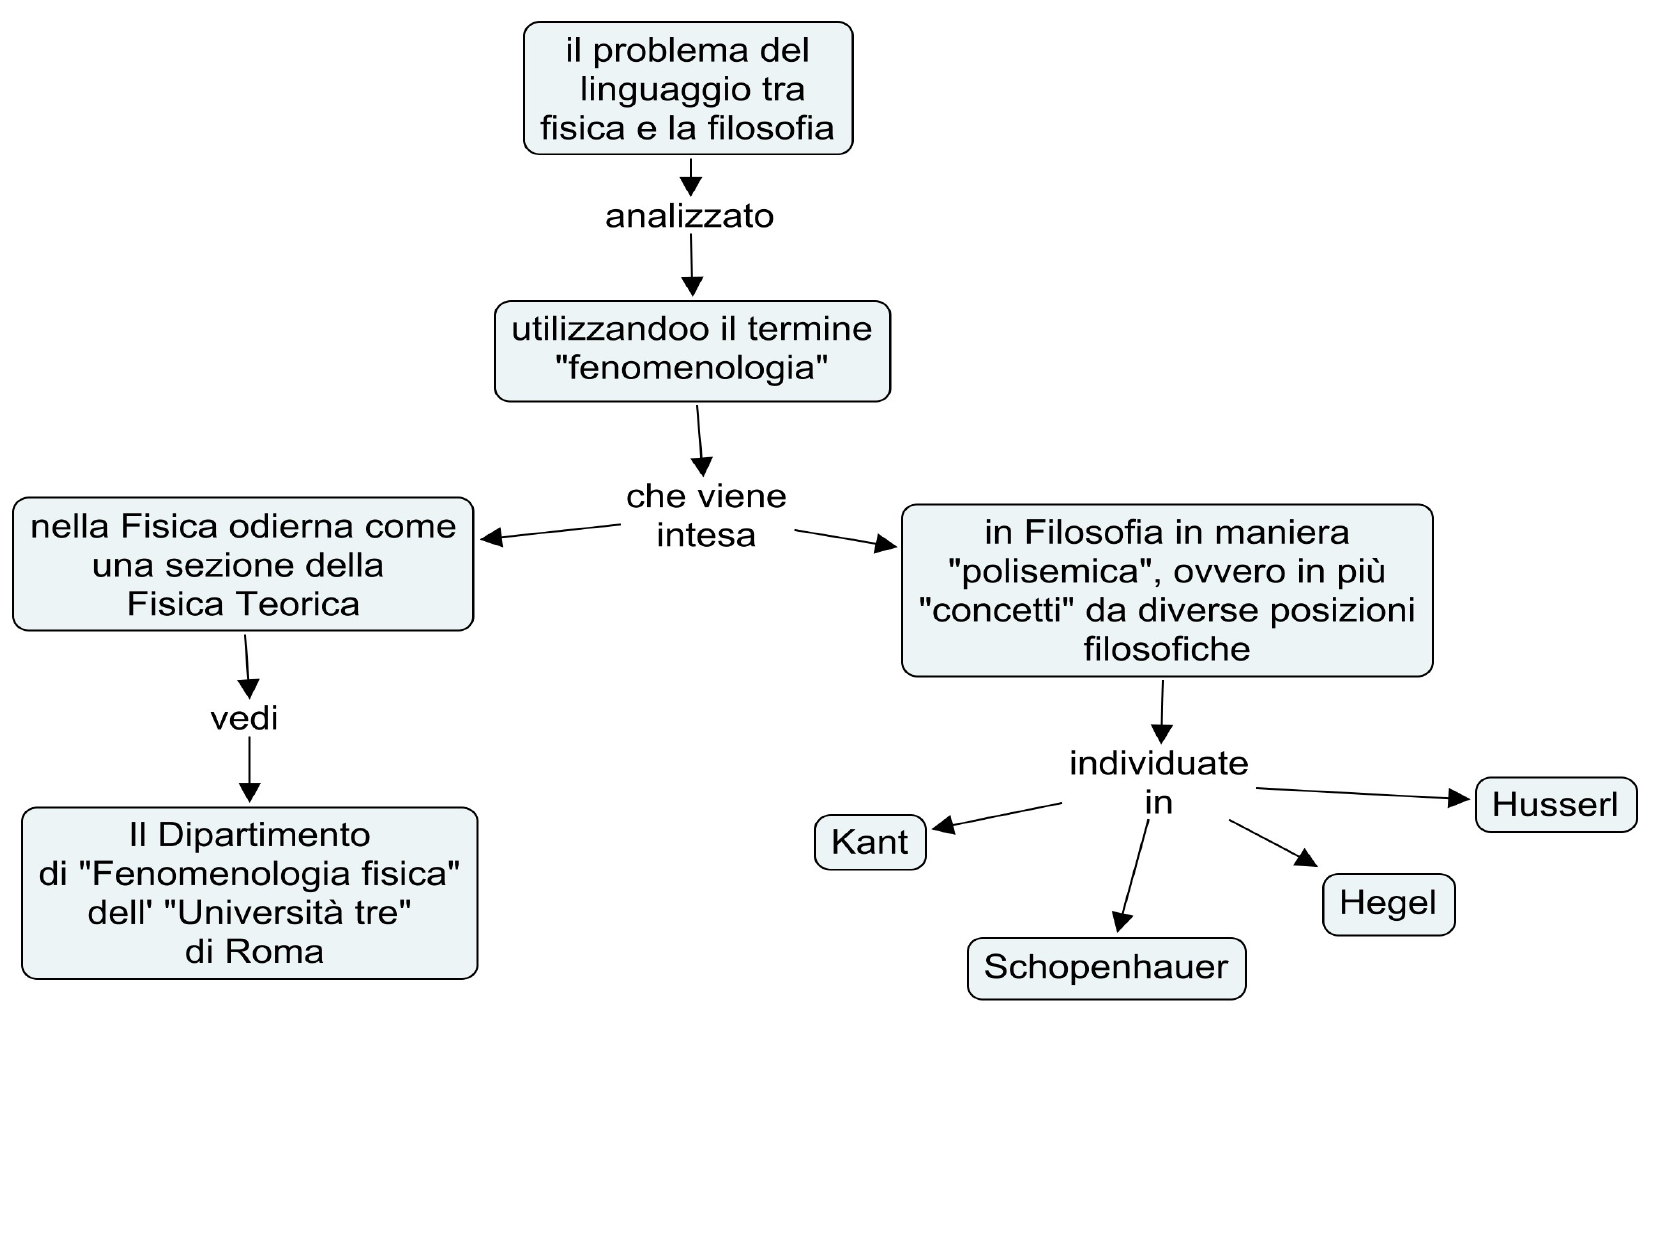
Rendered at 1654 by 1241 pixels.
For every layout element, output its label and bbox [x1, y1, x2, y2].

picture [11, 20, 1642, 1004]
